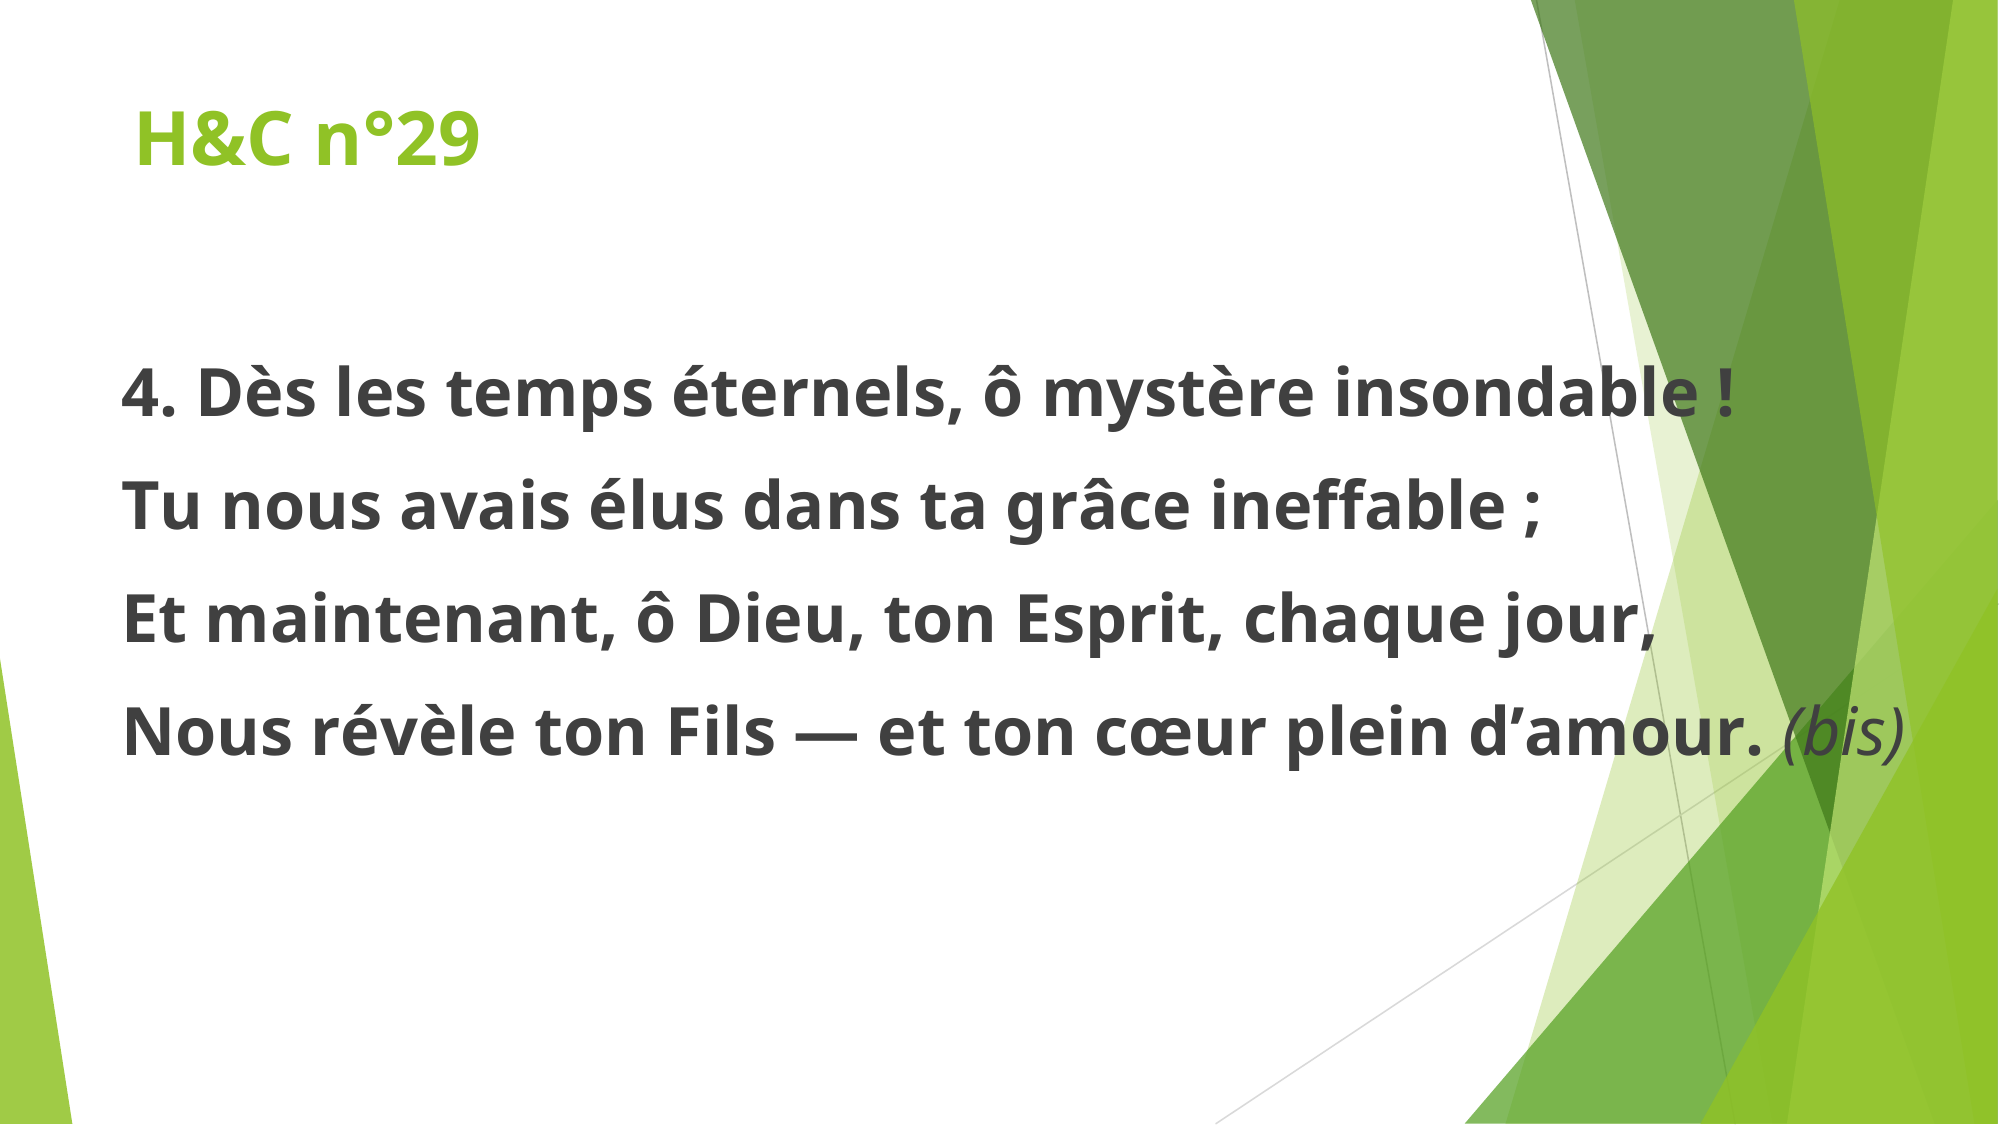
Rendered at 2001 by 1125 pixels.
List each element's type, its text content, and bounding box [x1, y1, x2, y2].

text_box H&C n°29 [118, 82, 1442, 260]
text_box 4. Dès les temps éternels, ô mystère insondable ! Tu nous avais élus dans ta grâce ineffable ; Et maintenant, ô Dieu, ton Esprit, chaque jour, Nous révèle ton Fils — et ton cœur plein d’amour. (bis) [106, 330, 1973, 1037]
